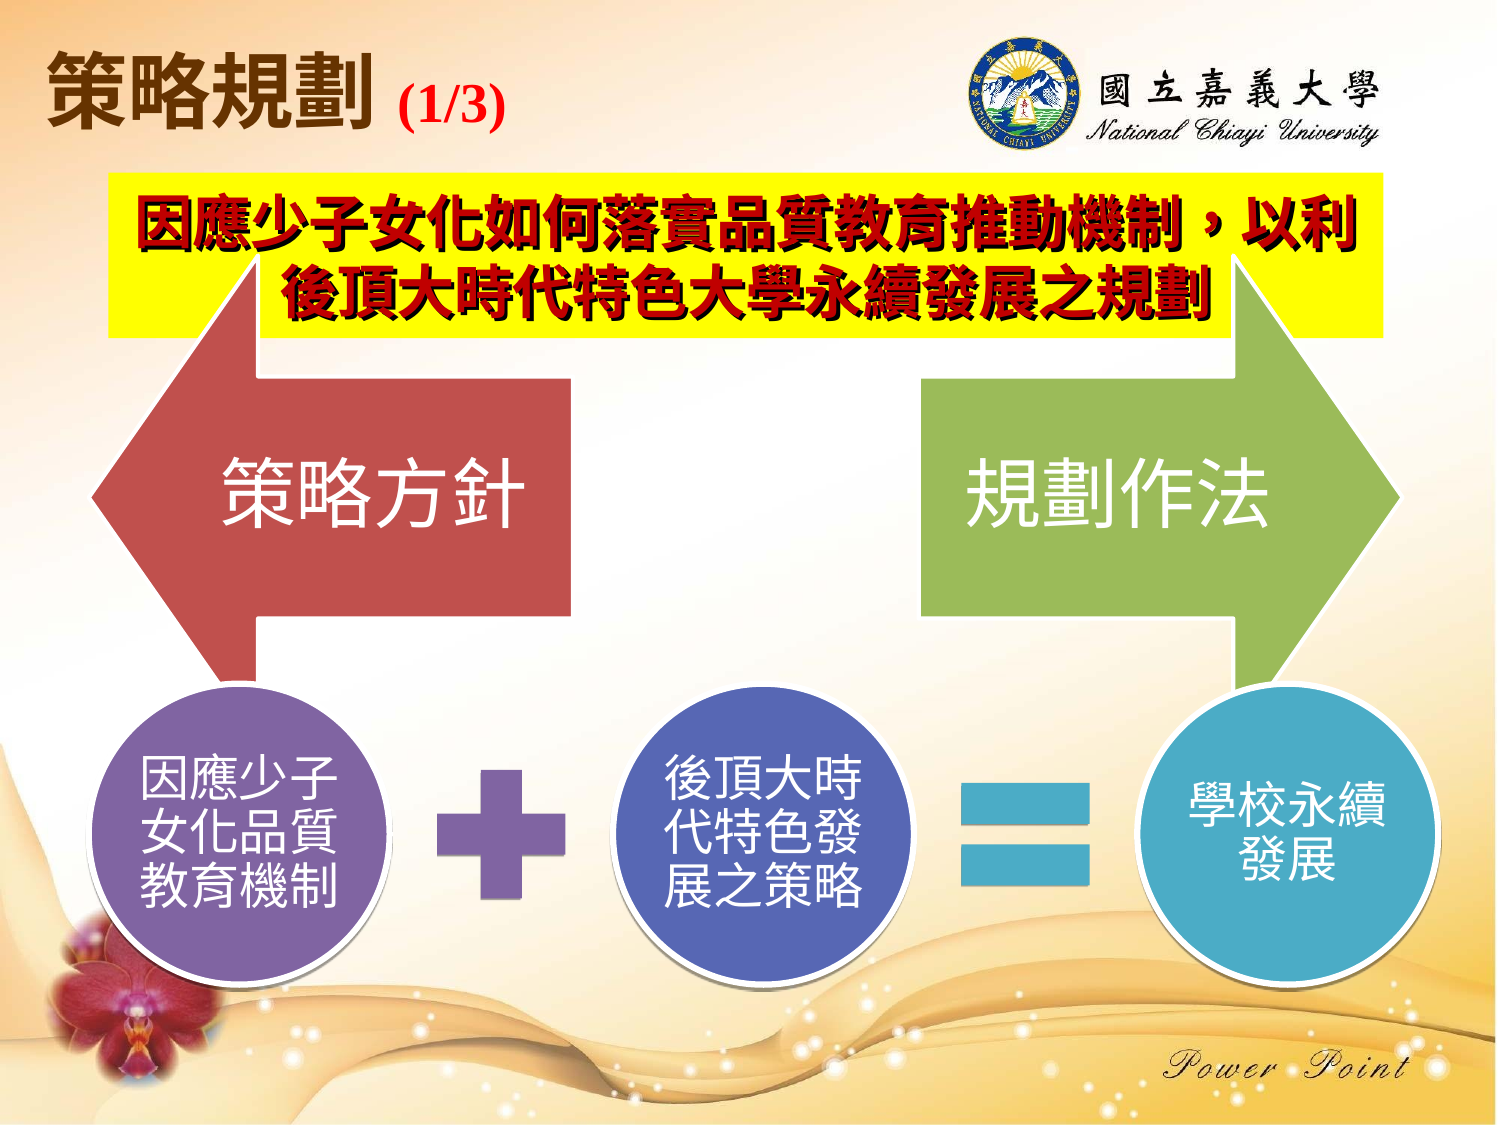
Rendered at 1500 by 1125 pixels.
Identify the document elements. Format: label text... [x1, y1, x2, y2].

text_box 規劃作法 [918, 255, 1403, 693]
title 策略規劃(1/3) [29, 30, 1255, 149]
text_box 後頂大時代特色發展之策略 [612, 683, 914, 985]
text_box 策略方針 [88, 255, 573, 684]
text_box [437, 769, 566, 899]
text_box 學校永續發展 [1137, 683, 1439, 985]
text_box 因應少子女化如何落實品質教育推動機制，以利後頂大時代特色大學永續發展之規劃 [108, 172, 1384, 339]
text_box [961, 844, 1090, 886]
text_box [961, 782, 1090, 824]
text_box 因應少子女化品質教育機制 [88, 683, 390, 985]
